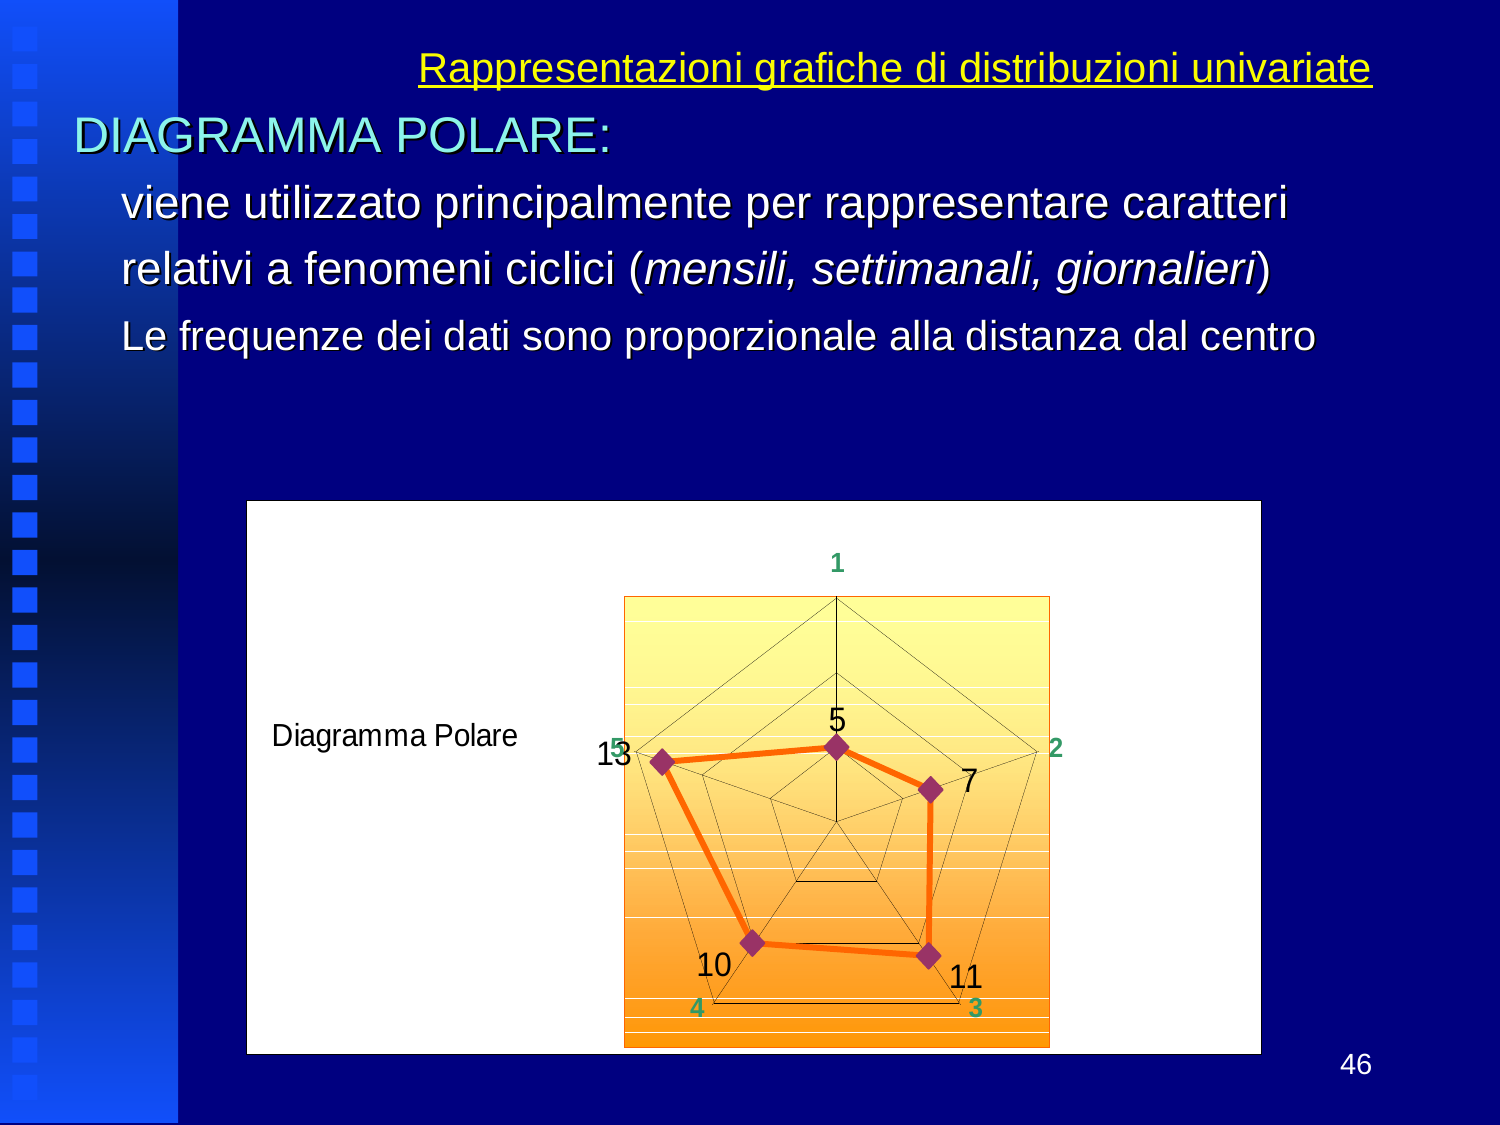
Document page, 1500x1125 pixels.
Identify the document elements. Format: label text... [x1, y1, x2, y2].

chart [235, 489, 1274, 1065]
text_box <numero> [1074, 1025, 1388, 1101]
text_box Rappresentazioni grafiche di distribuzioni univariate [174, 33, 1388, 99]
text_box DIAGRAMMA POLARE: viene utilizzato principalmente per rappresentare caratteri relativi a fenomeni ciclici (mensili, settimanali, giornalieri) Le frequenze dei dati sono proporzionale alla distanza dal centro [59, 88, 1351, 368]
